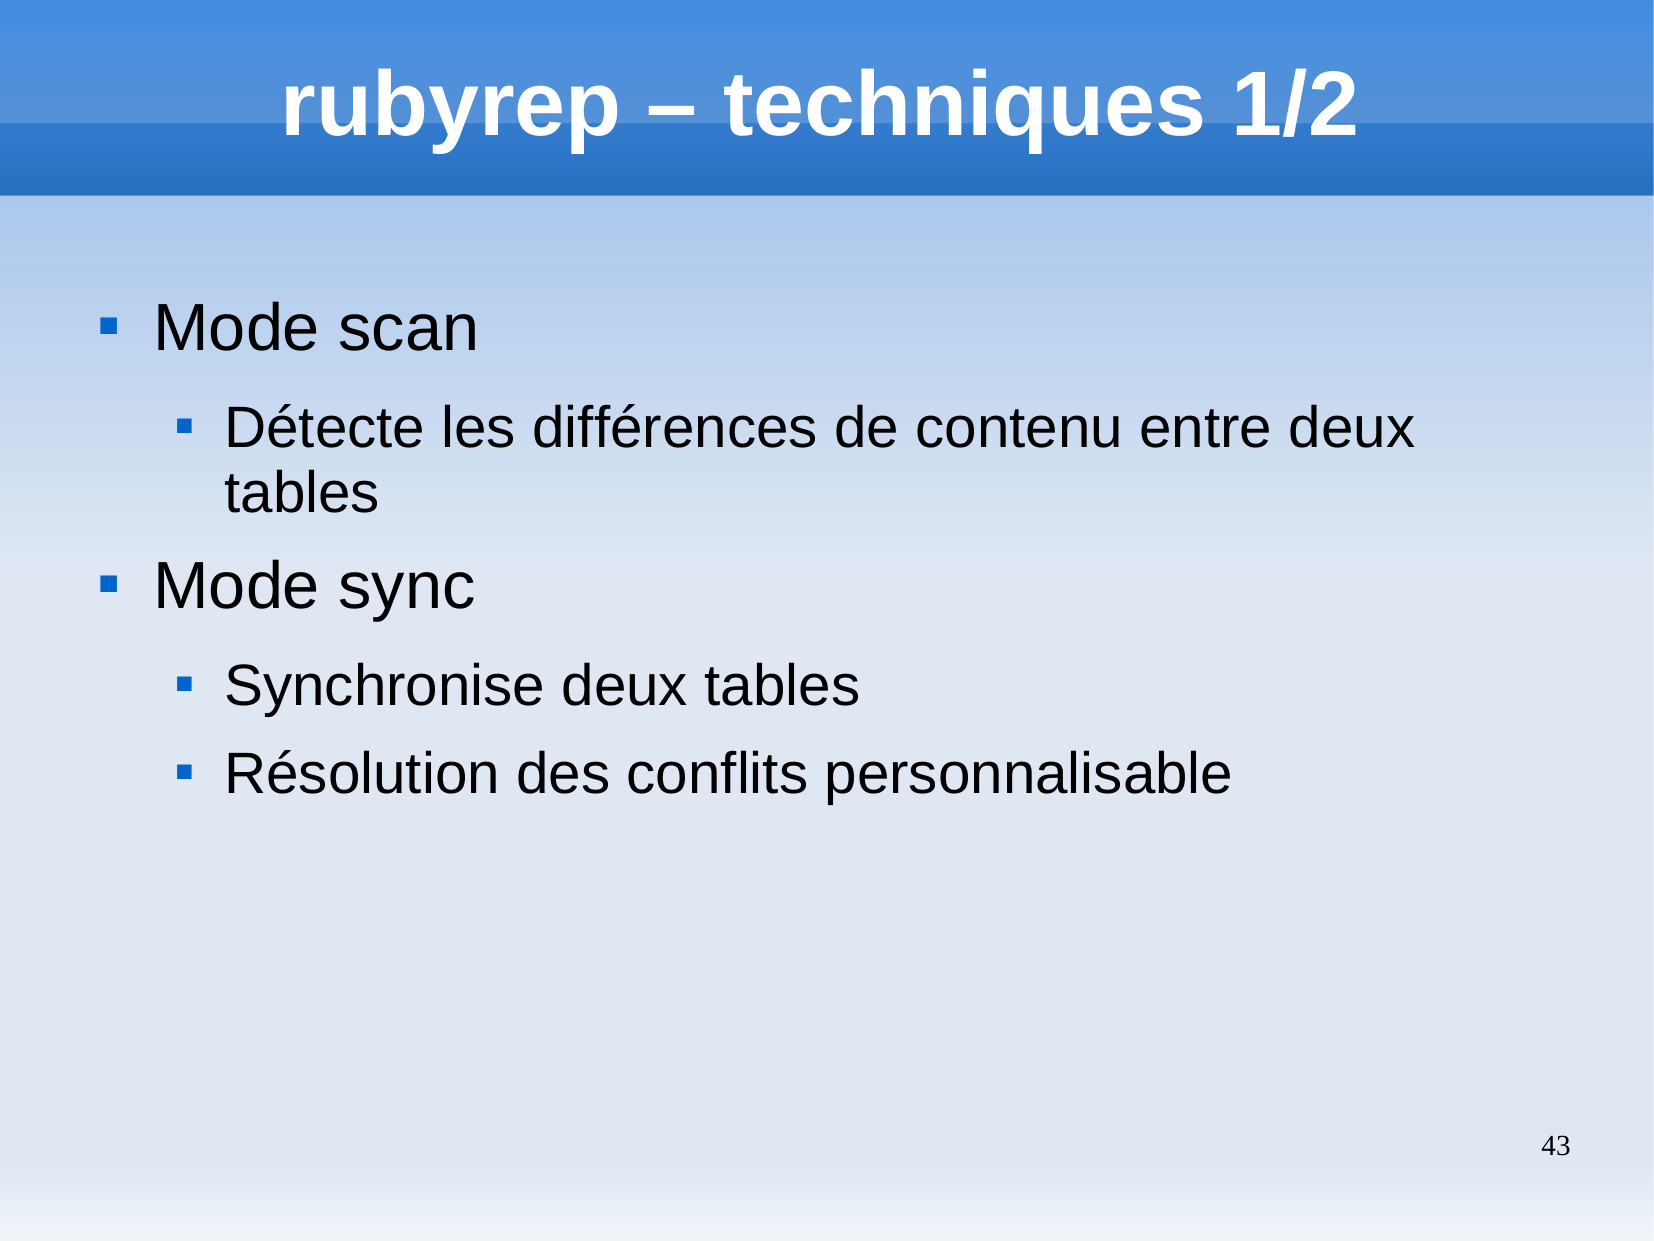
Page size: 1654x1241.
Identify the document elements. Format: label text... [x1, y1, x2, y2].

list Mode scan Détecte les différences de contenu entre deux tables Mode sync Synchronise deux tables Résolution des conflits personnalisable [82, 290, 1571, 1094]
picture [0, 0, 1654, 1241]
title rubyrep – techniques 1/2 [76, 7, 1565, 200]
